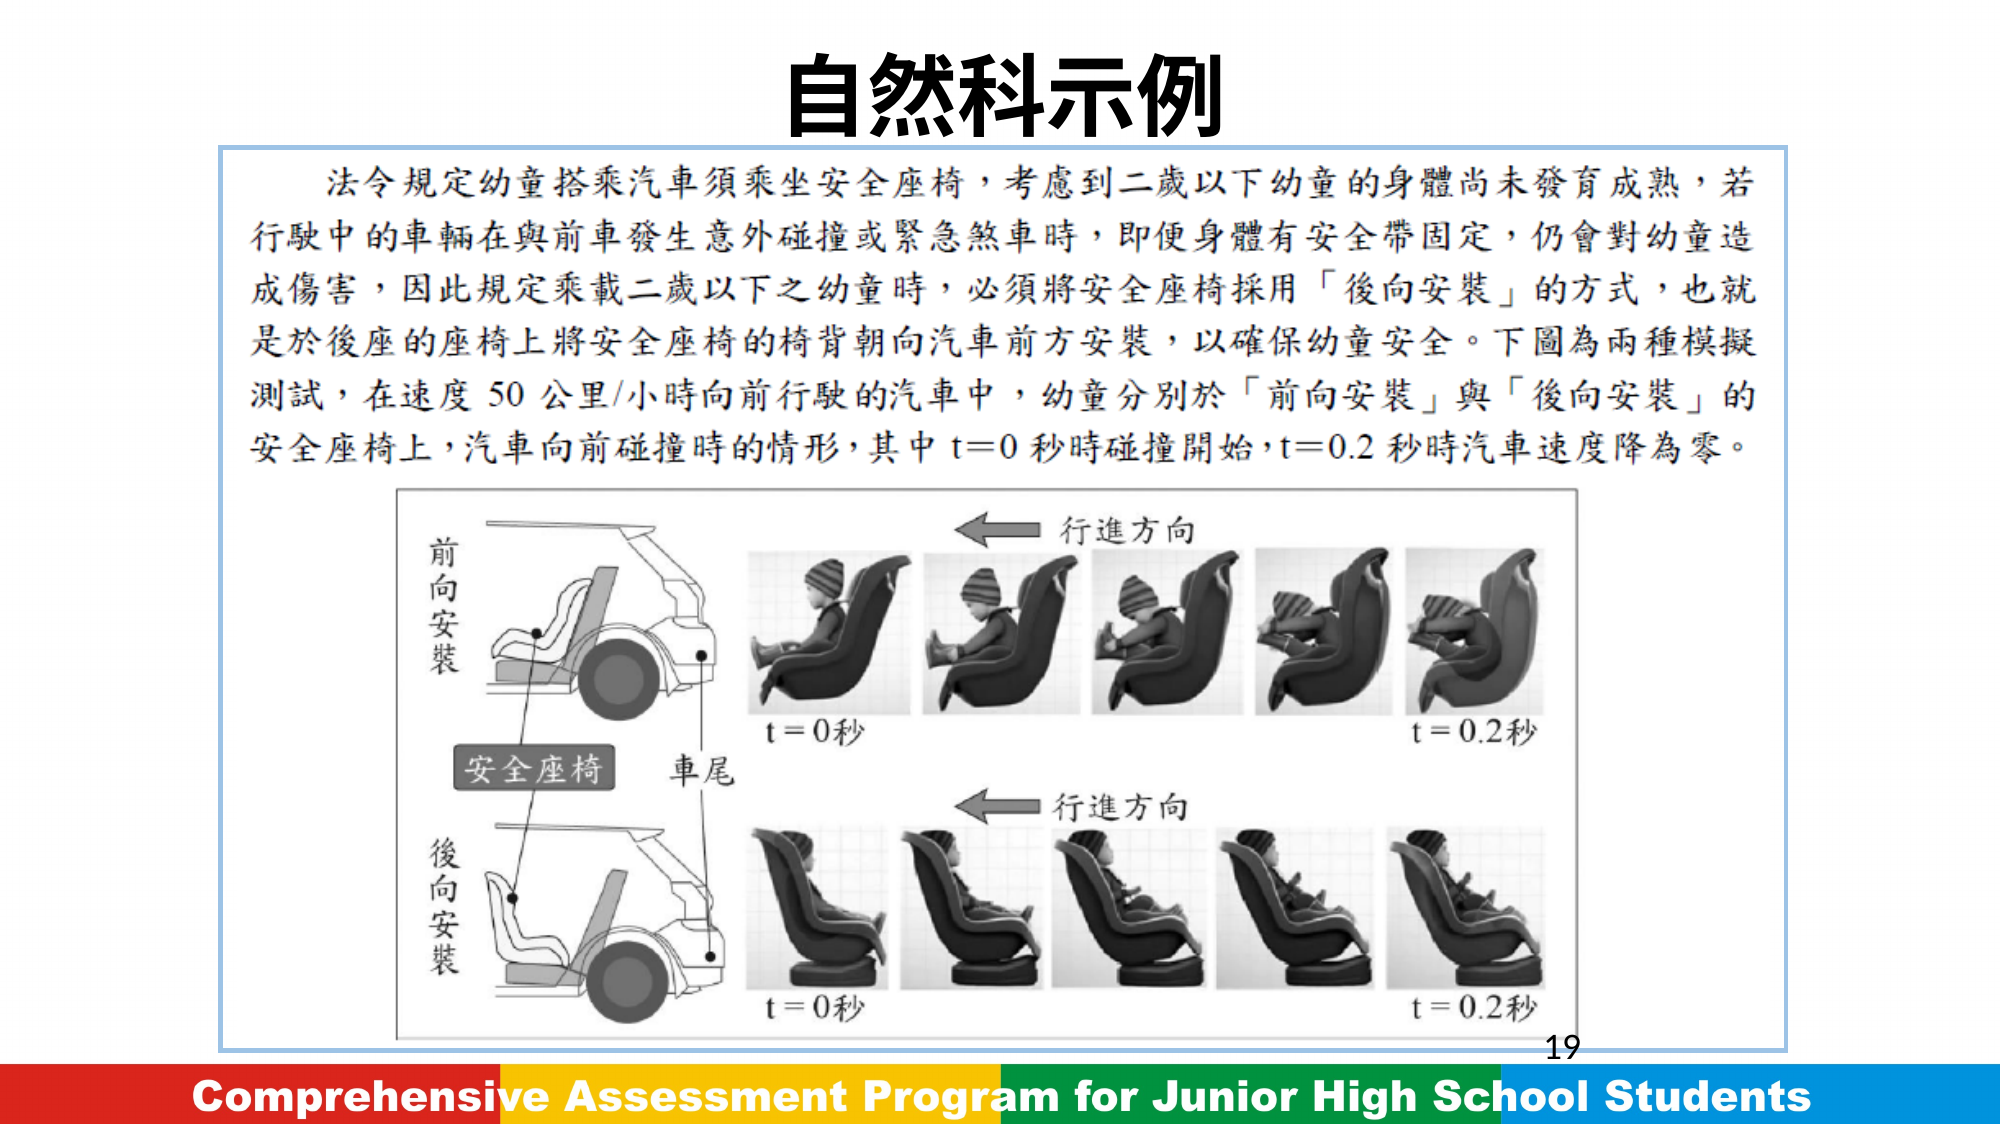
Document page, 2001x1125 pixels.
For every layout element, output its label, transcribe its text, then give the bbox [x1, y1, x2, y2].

text_box 19 [1528, 1014, 1995, 1075]
picture [236, 150, 1771, 1048]
title 自然科示例 [326, 150, 1677, 188]
title 自然科示例 [326, 0, 1677, 145]
